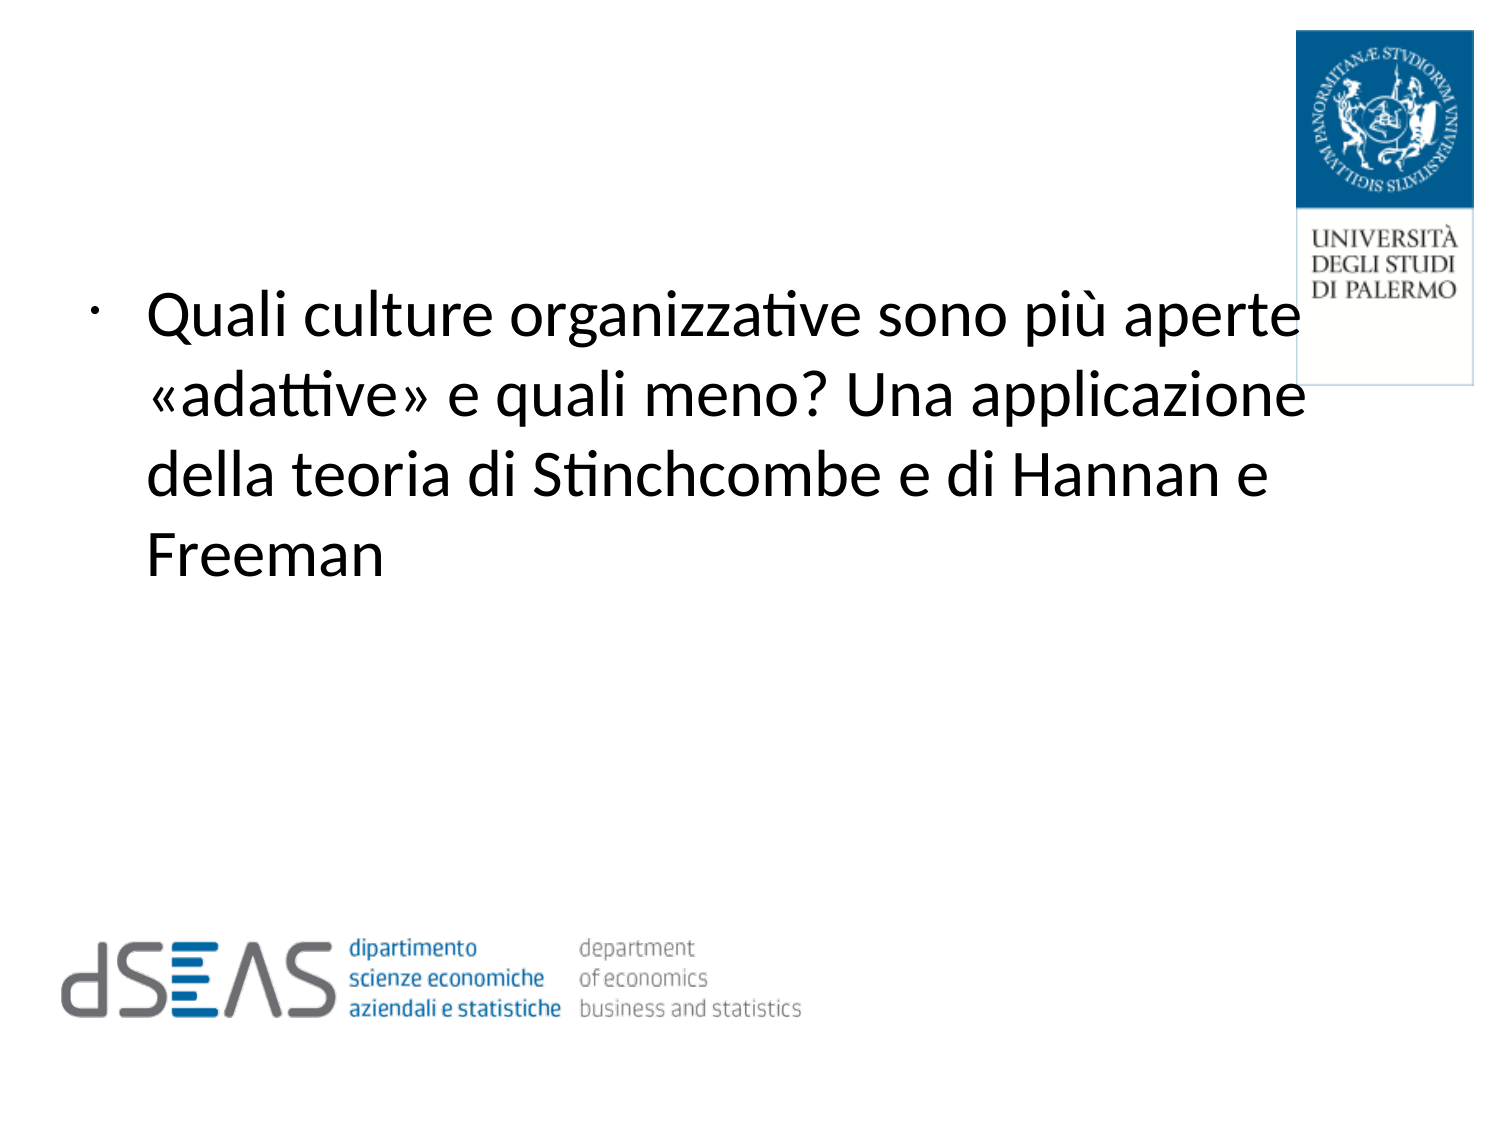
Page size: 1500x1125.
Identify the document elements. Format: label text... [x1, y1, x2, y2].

picture [39, 845, 831, 1078]
picture [1296, 30, 1474, 386]
list Quali culture organizzative sono più aperte «adattive» e quali meno? Una applicazione della teoria di Stinchcombe e di Hannan e Freeman [75, 262, 1425, 1005]
